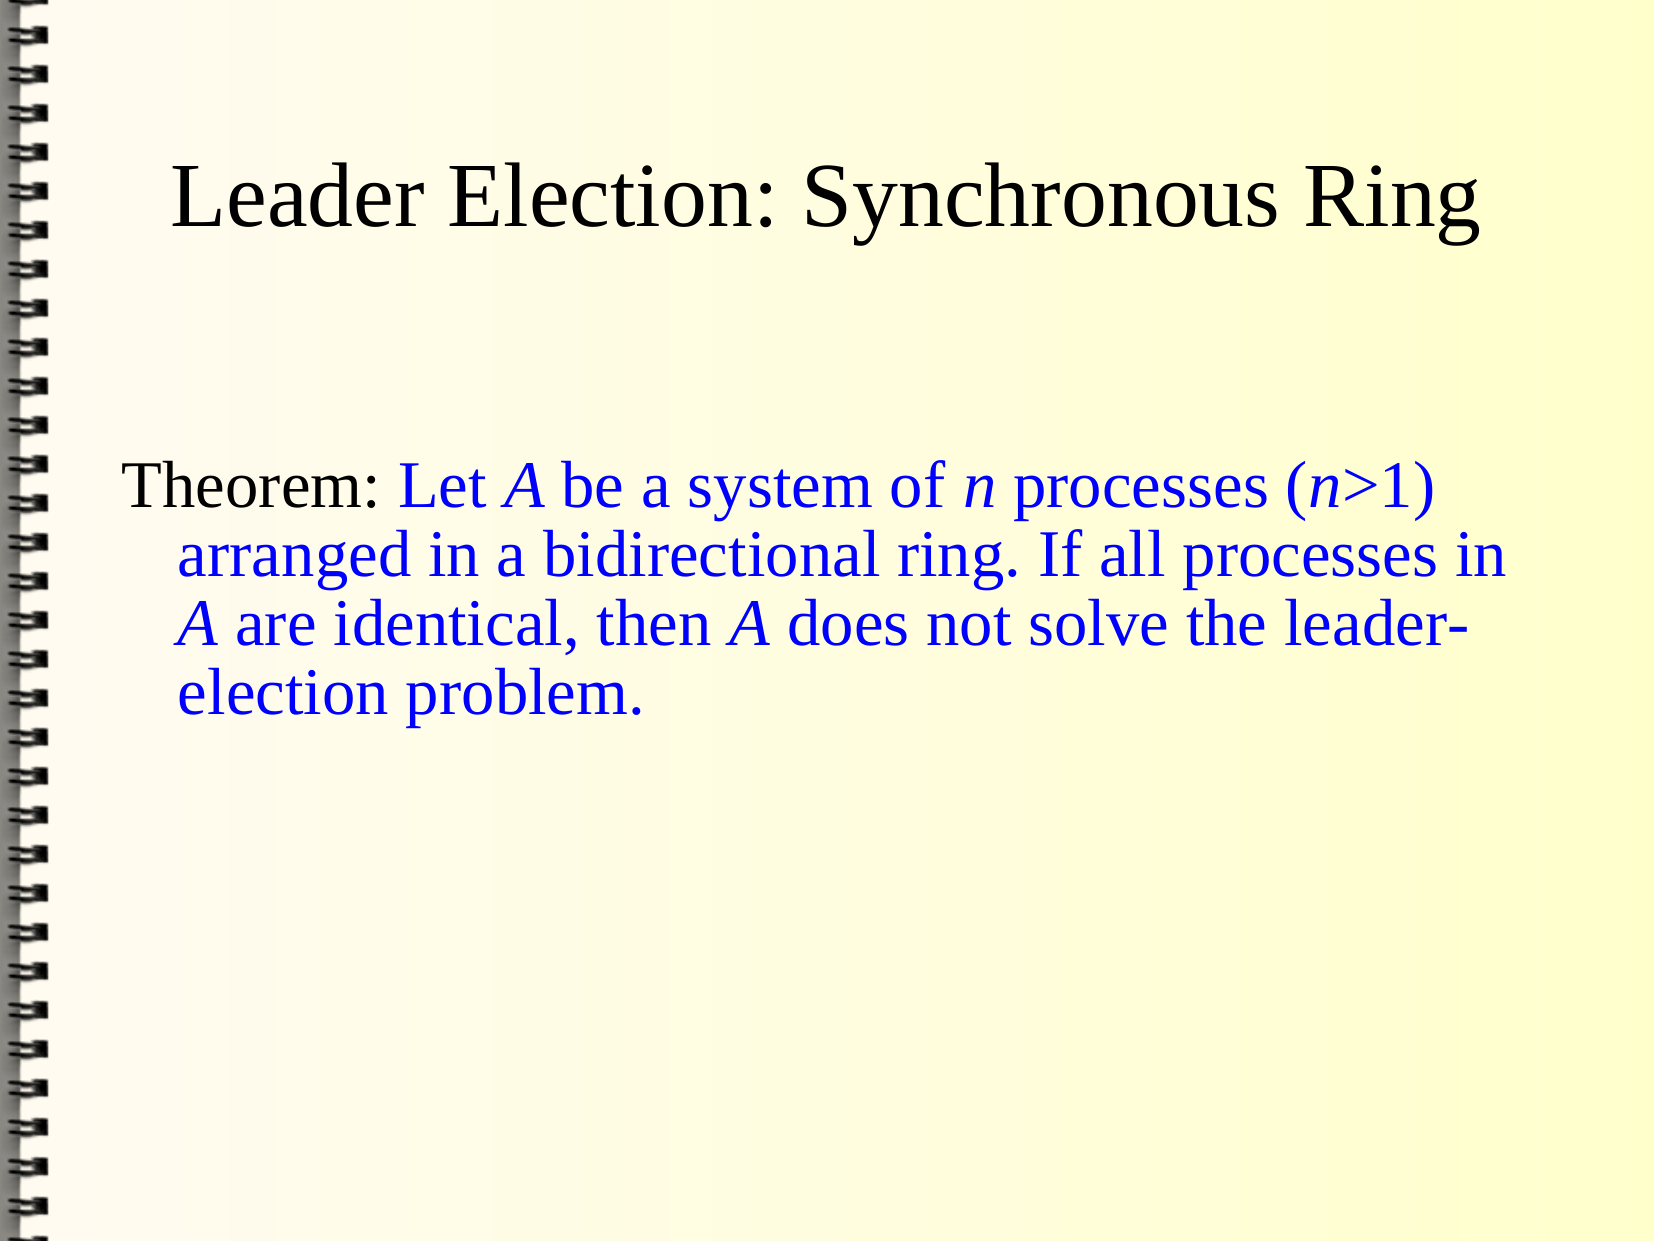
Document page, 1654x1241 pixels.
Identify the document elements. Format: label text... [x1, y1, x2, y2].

list Theorem: Let A be a system of n processes (n>1) arranged in a bidirectional ring. If all processes in A are identical, then A does not solve the leader-election problem. [121, 344, 1534, 1112]
title Leader Election: Synchronous Ring [121, 98, 1534, 291]
picture [0, 0, 1654, 1241]
